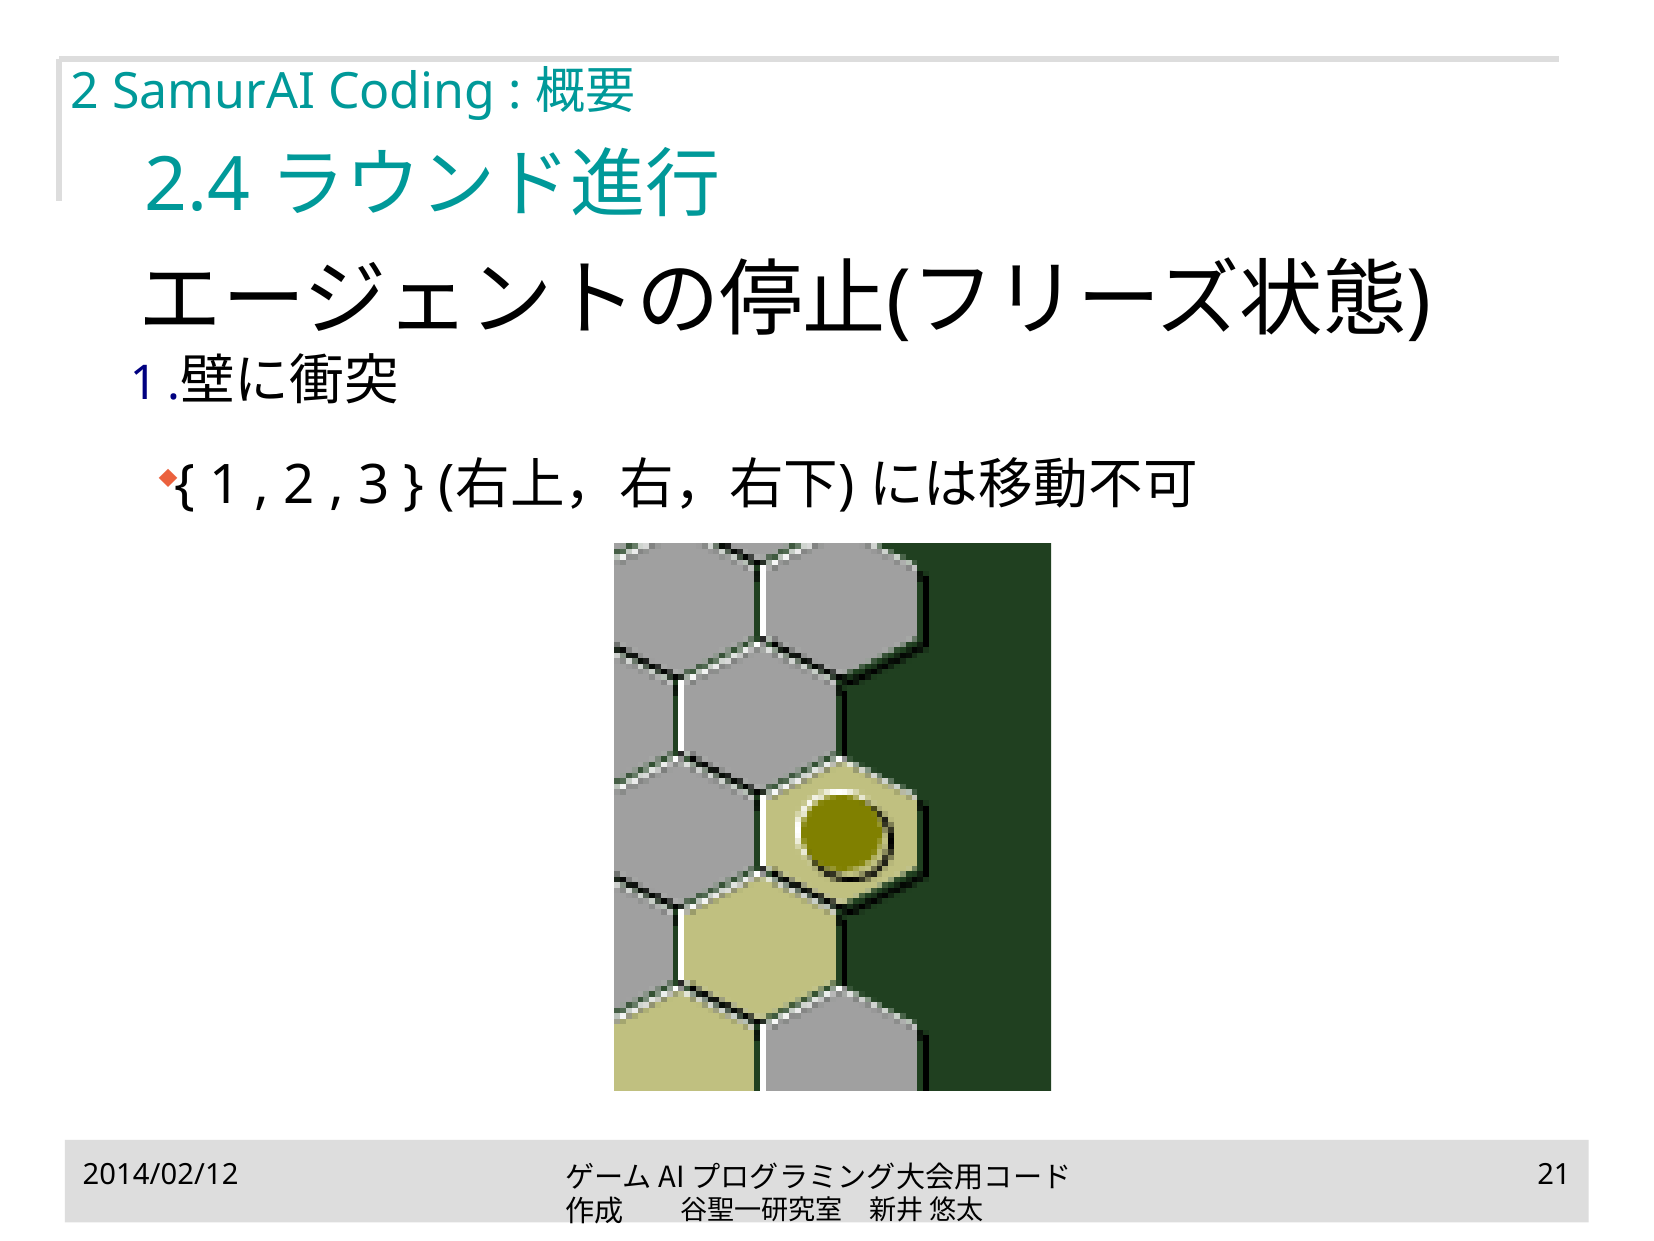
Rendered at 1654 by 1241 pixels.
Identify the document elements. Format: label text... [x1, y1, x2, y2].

list 壁に衝突 { 1 , 2 , 3 } (右上，右，右下) には移動不可 [129, 336, 1453, 520]
title 2 SamurAI Coding : 概要 2.4 ラウンド進行 [70, 79, 1560, 205]
text_box エージェントの停止(フリーズ状態) [124, 224, 1530, 325]
picture [614, 543, 1052, 1091]
